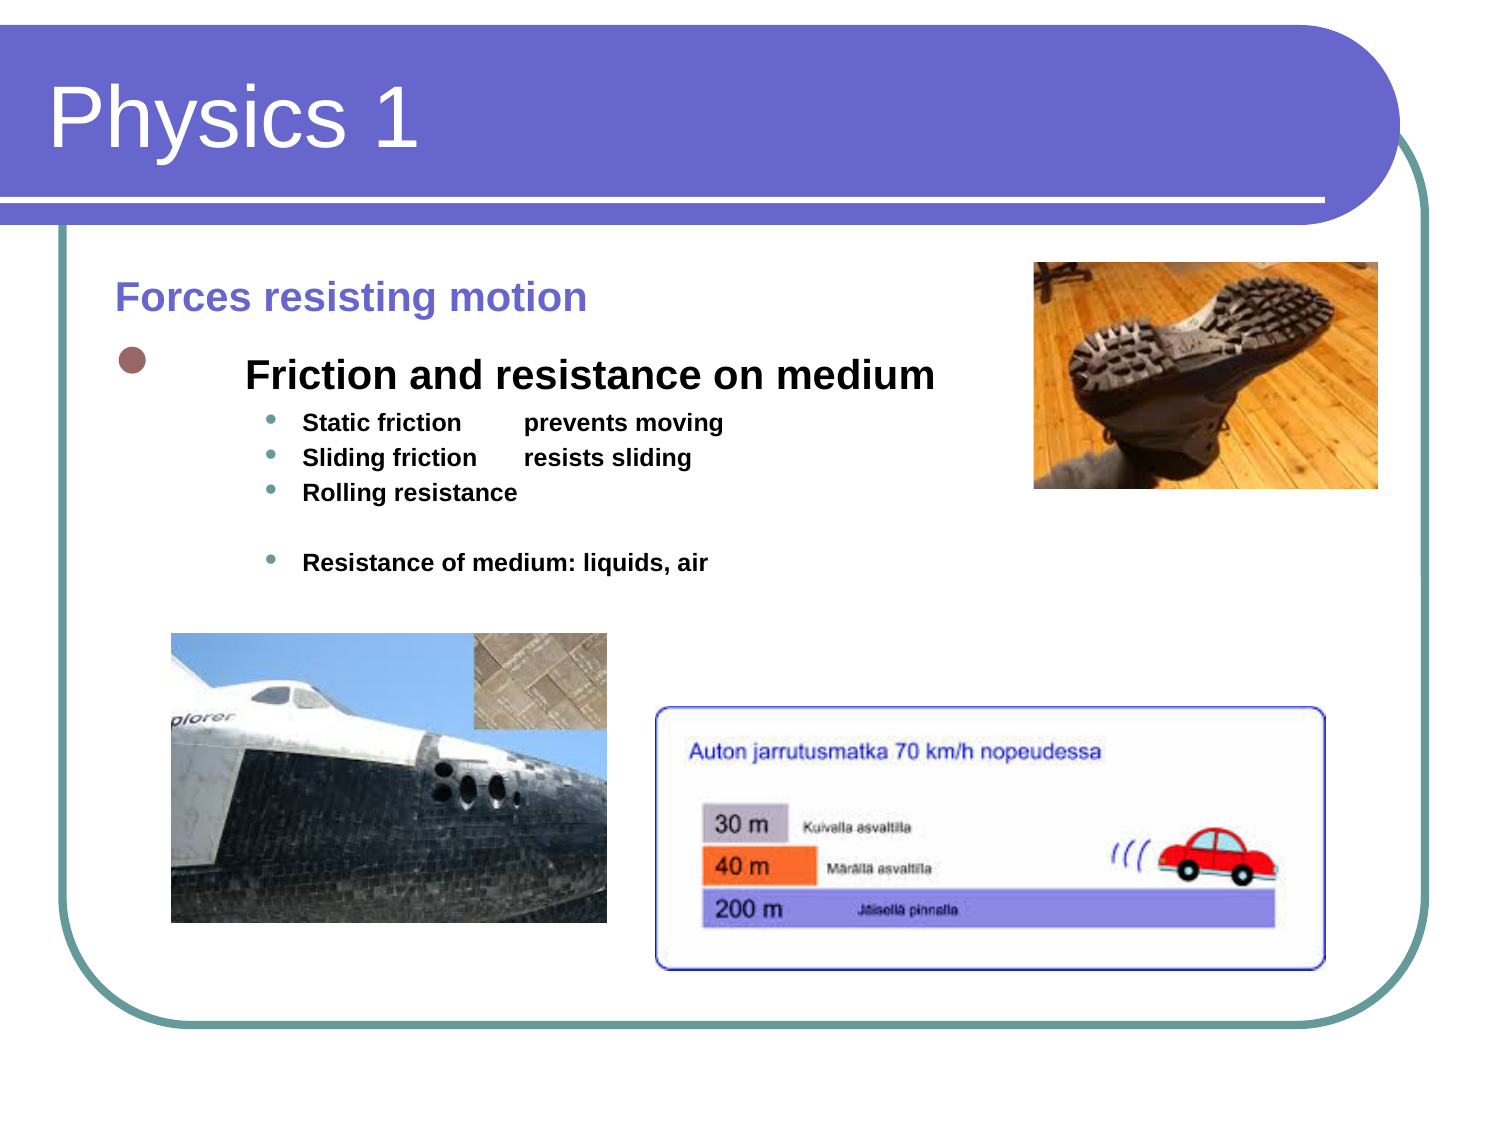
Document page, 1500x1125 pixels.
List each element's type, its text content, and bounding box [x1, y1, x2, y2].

title Physics 1 [32, 37, 1347, 188]
picture [171, 633, 607, 923]
picture [655, 706, 1326, 971]
picture [1033, 262, 1385, 489]
list Forces resisting motion Friction and resistance on medium Static friction prevents moving Sliding friction resists sliding Rolling resistance Resistance of medium: liquids, air [99, 262, 1341, 1012]
